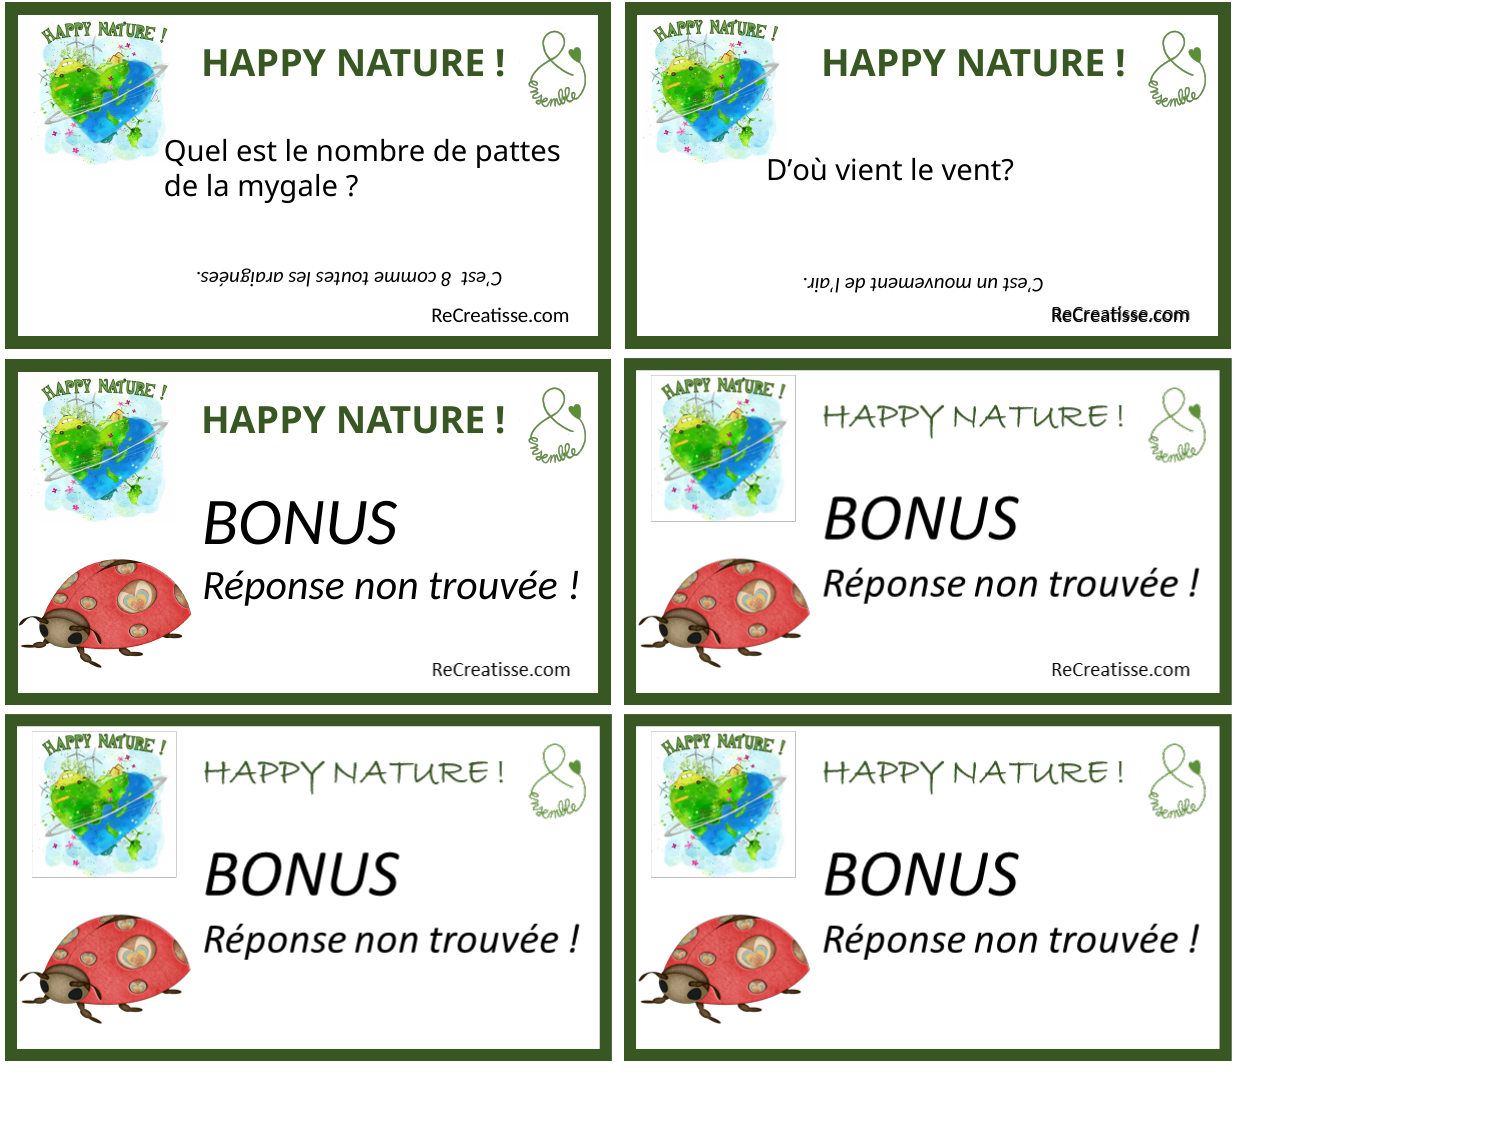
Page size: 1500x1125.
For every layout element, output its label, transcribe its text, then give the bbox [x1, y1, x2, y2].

text_box C’est un mouvement de l’air. [787, 267, 1059, 293]
picture [643, 18, 788, 164]
text_box ReCreatisse.com [416, 294, 585, 334]
picture [517, 381, 599, 470]
text_box D’où vient le vent? [751, 144, 1234, 194]
picture [5, 293, 1356, 1061]
picture [31, 376, 177, 522]
picture [31, 19, 177, 165]
picture [1137, 25, 1219, 114]
text_box HAPPY NATURE ! [186, 31, 517, 92]
text_box BONUS Réponse non trouvée ! [187, 470, 624, 615]
text_box HAPPY NATURE ! [806, 31, 1137, 92]
text_box HAPPY NATURE ! [186, 388, 517, 448]
picture [517, 25, 599, 114]
text_box C’est 8 comme toutes les araignées. [27, 261, 517, 301]
text_box Quel est le nombre de pattes de la mygale ? [149, 125, 588, 210]
